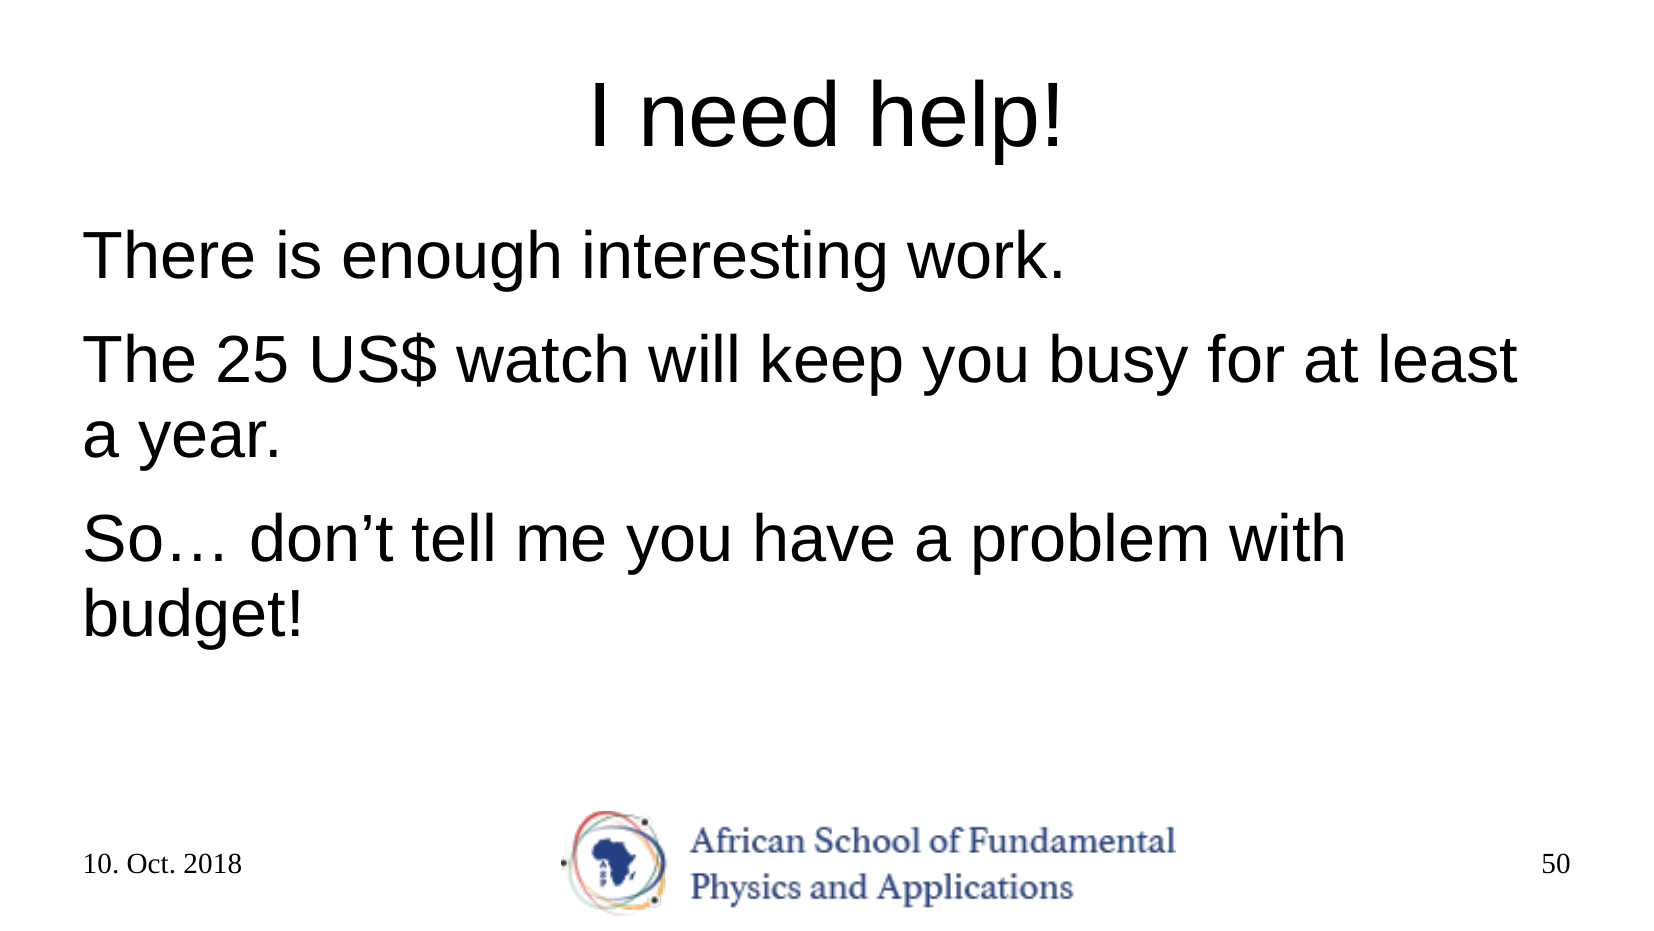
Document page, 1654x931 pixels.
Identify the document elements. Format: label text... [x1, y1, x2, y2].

title I need help! [82, 37, 1571, 193]
picture [561, 811, 1176, 916]
list There is enough interesting work. The 25 US$ watch will keep you busy for at least a year. So… don’t tell me you have a problem with budget! [82, 217, 1571, 758]
